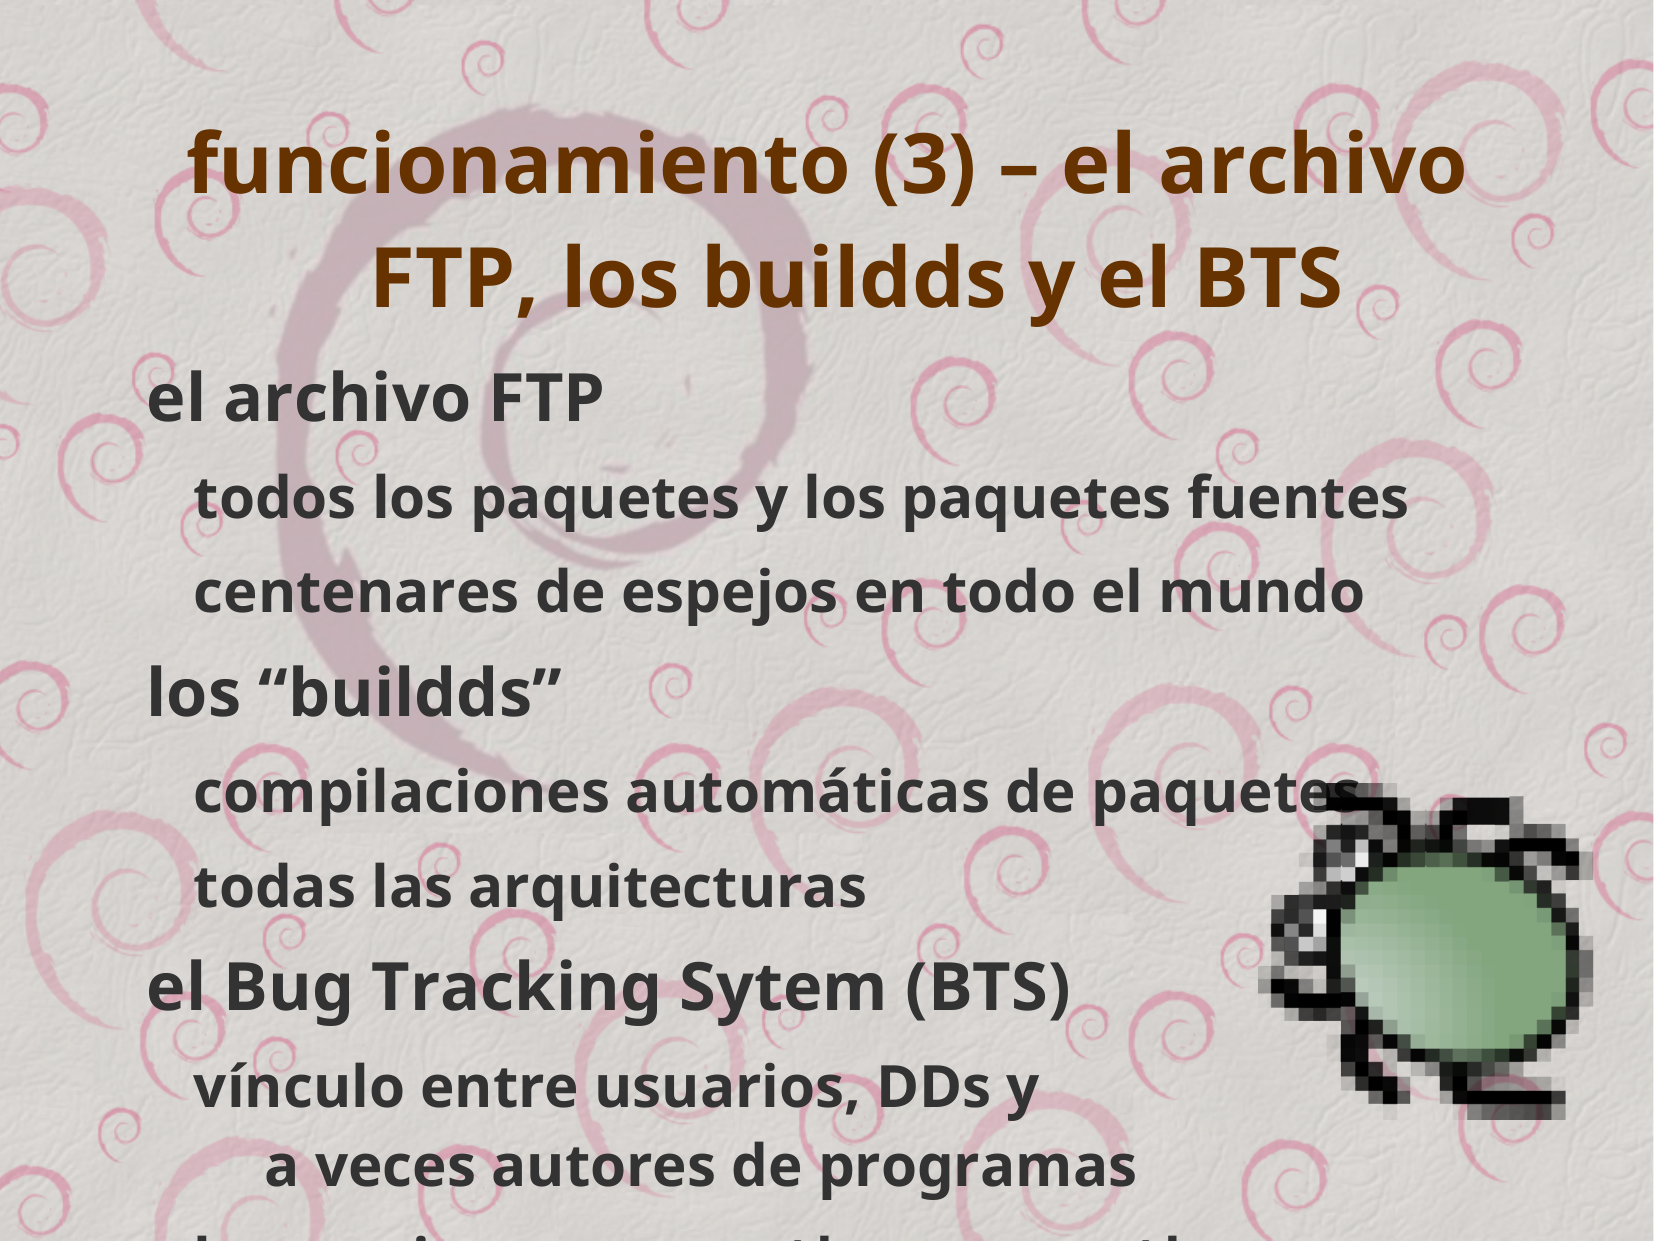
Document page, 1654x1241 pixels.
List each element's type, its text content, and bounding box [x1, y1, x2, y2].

title funcionamiento (3) – el archivo FTP, los buildds y el BTS [121, 114, 1534, 322]
picture [0, 0, 1654, 1241]
list el archivo FTP todos los paquetes y los paquetes fuentes centenares de espejos en todo el mundo los “buildds” compilaciones automáticas de paquetes todas las arquitecturas el Bug Tracking Sytem (BTS) vínculo entre usuarios, DDs y a veces autores de programas herramientas reportbug, reportbug-ng [134, 350, 1516, 1188]
